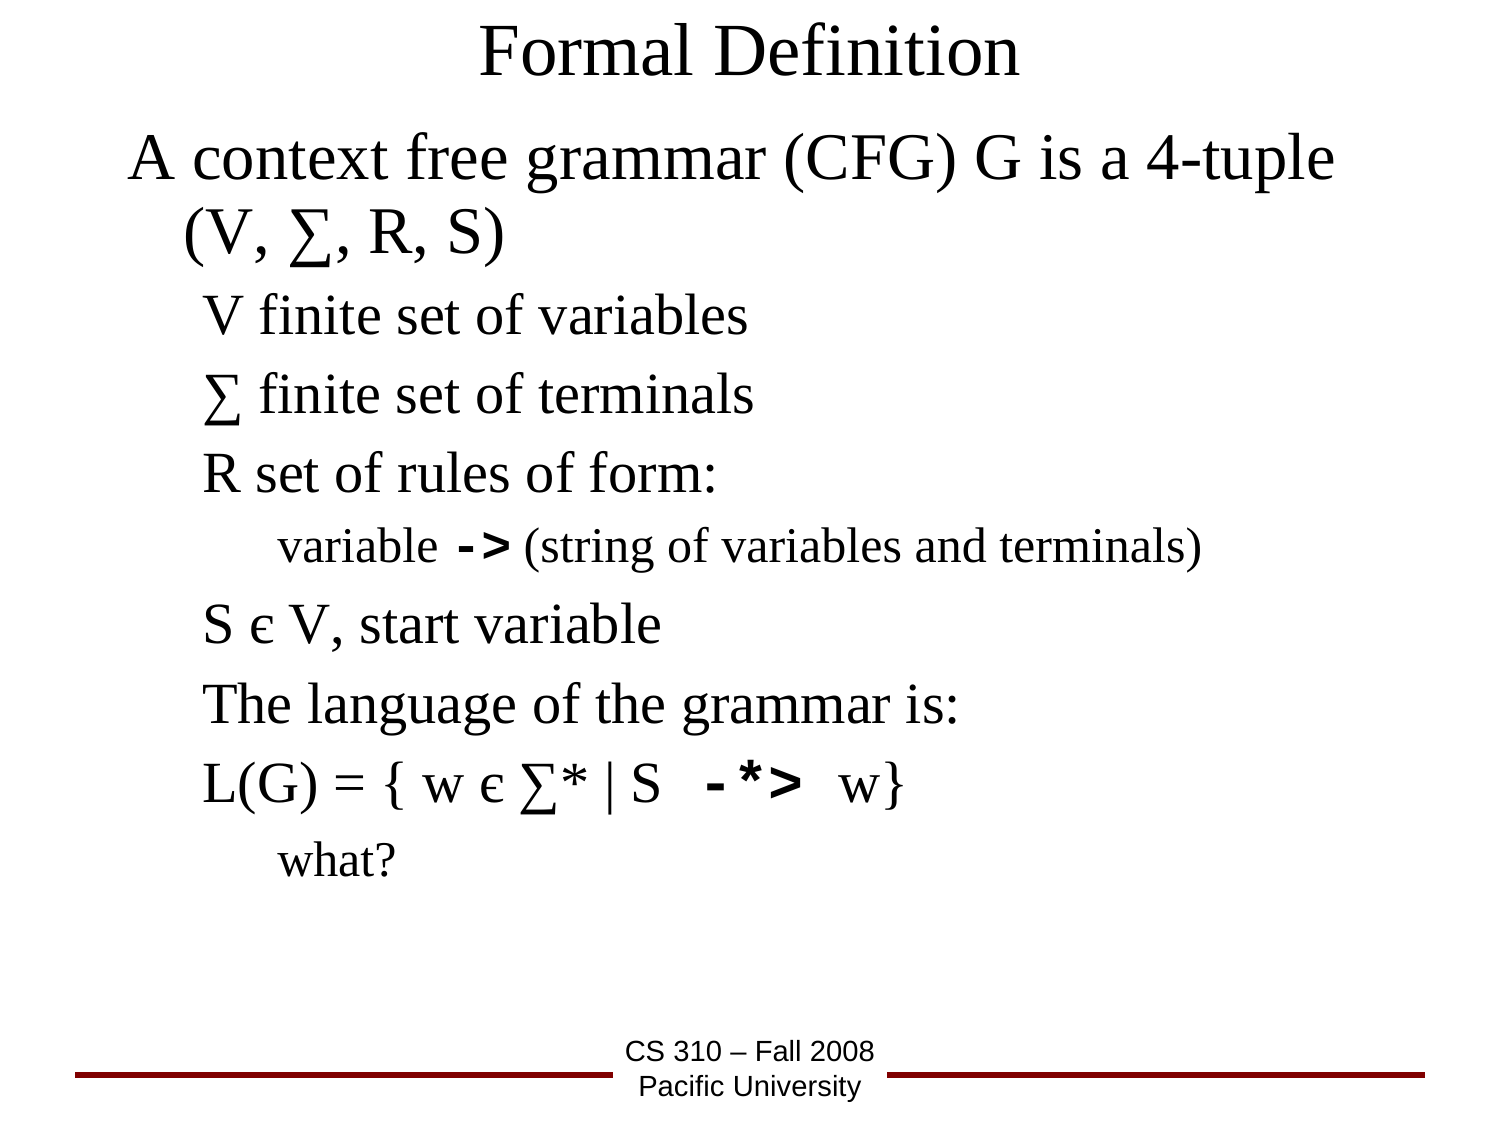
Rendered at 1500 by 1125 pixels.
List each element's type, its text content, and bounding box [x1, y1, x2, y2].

list A context free grammar (CFG) G is a 4-tuple (V, ∑, R, S) V finite set of variables ∑ finite set of terminals R set of rules of form: variable -> (string of variables and terminals) S є V, start variable The language of the grammar is: L(G) = { w є ∑* | S -*> w} what? [112, 112, 1388, 1001]
title Formal Definition [112, 0, 1388, 100]
